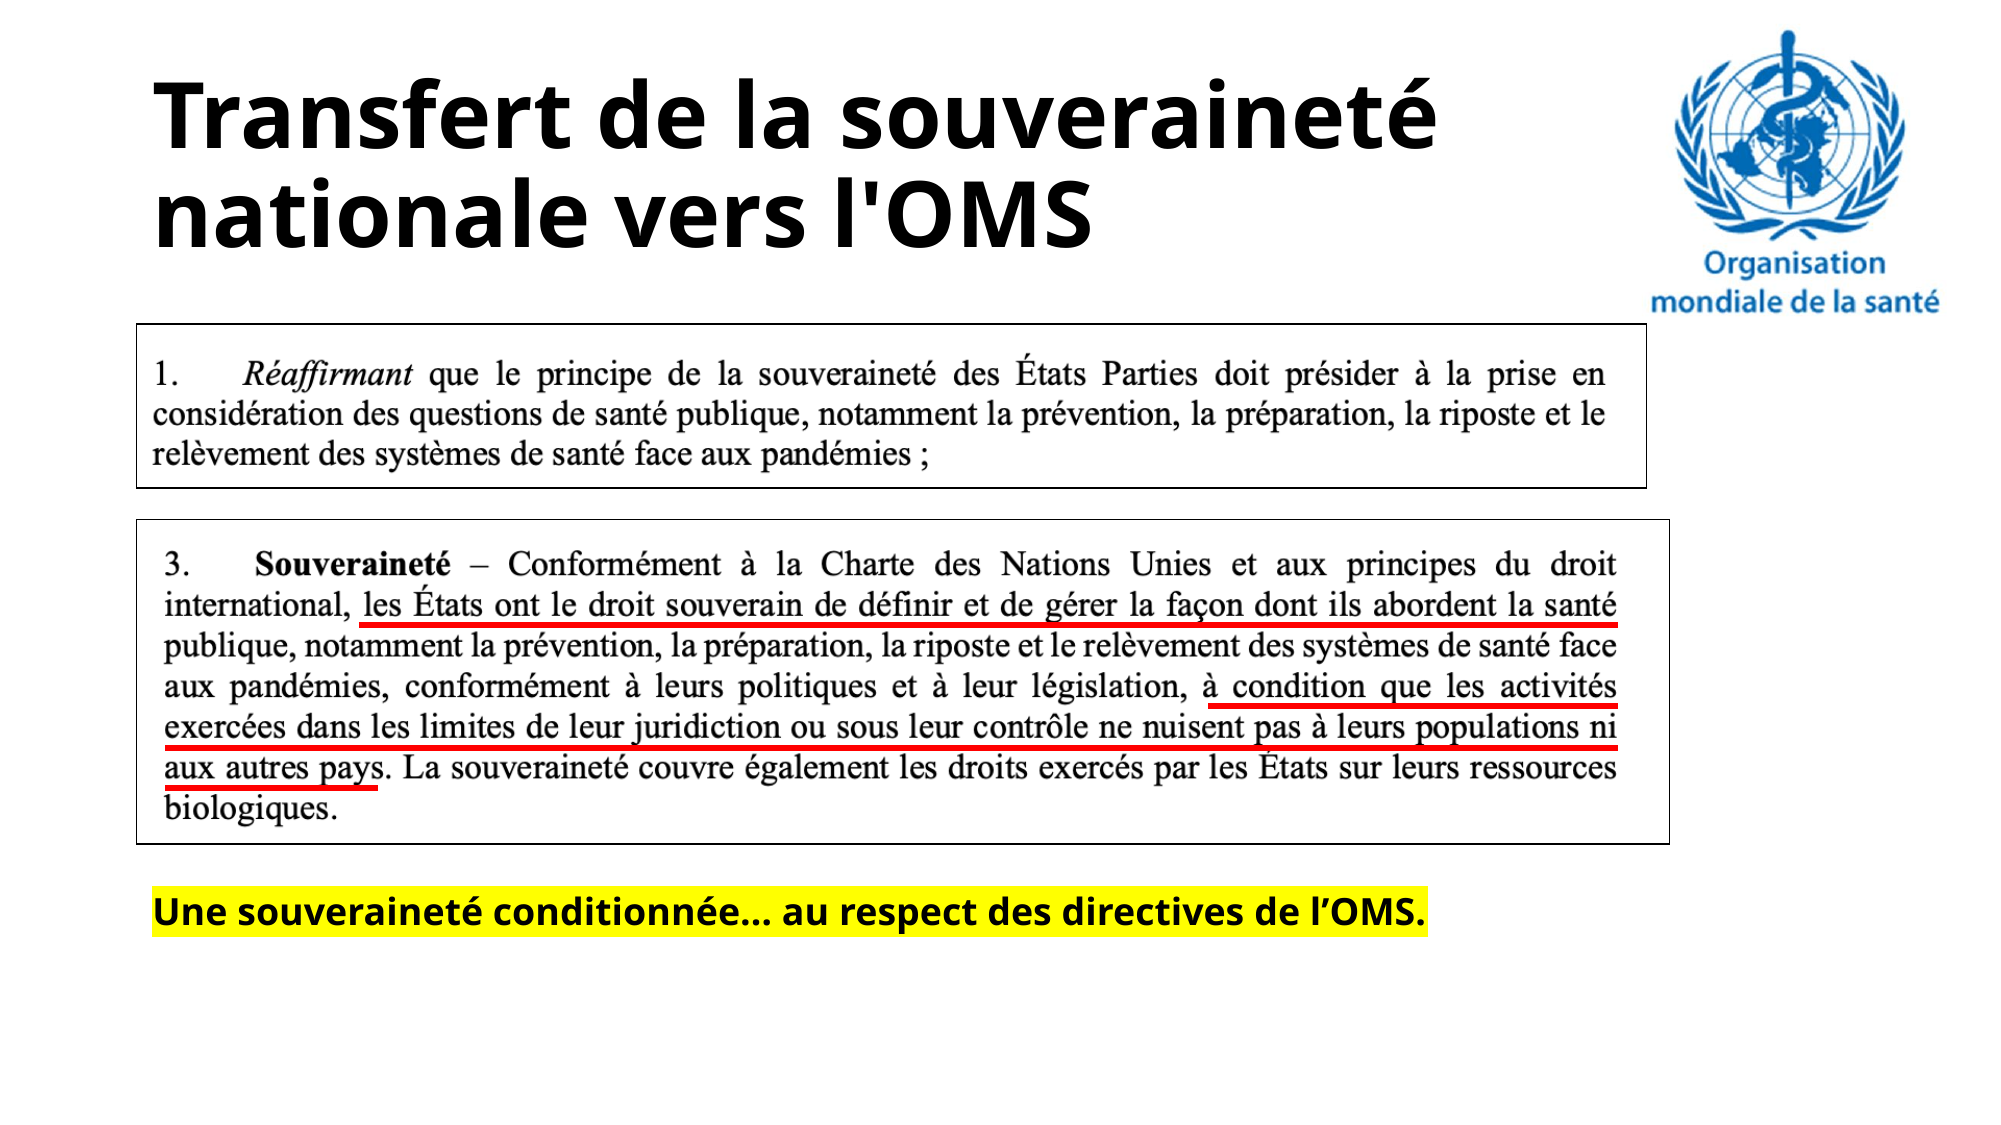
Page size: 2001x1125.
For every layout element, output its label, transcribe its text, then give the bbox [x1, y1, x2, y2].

picture [137, 324, 1646, 488]
picture [137, 520, 1669, 844]
text_box Une souveraineté conditionnée… au respect des directives de l’OMS. [137, 880, 1618, 942]
picture [1617, 0, 1978, 360]
title Transfert de la souveraineté nationale vers l'OMS [137, 59, 1617, 278]
